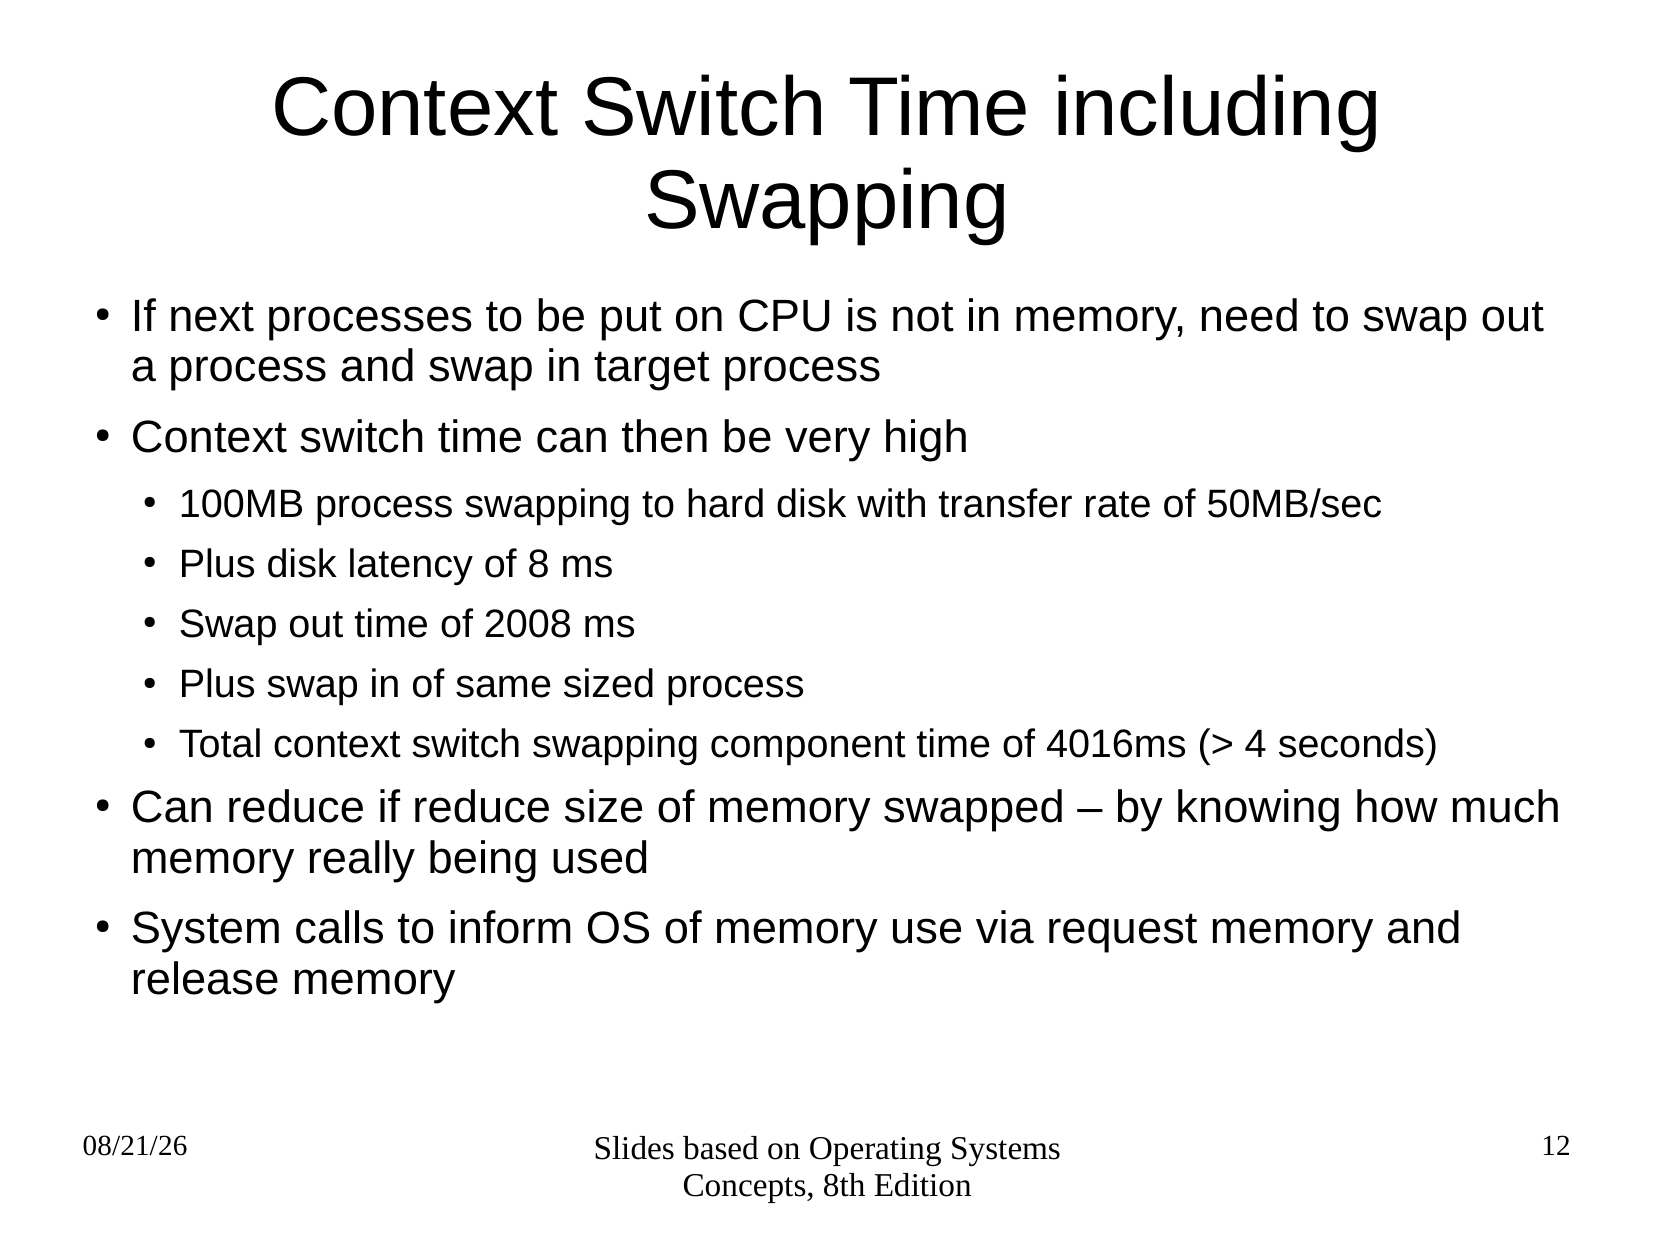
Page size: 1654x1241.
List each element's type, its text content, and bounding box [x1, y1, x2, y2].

title Context Switch Time including Swapping [82, 49, 1571, 257]
list If next processes to be put on CPU is not in memory, need to swap out a process and swap in target process Context switch time can then be very high 100MB process swapping to hard disk with transfer rate of 50MB/sec Plus disk latency of 8 ms Swap out time of 2008 ms Plus swap in of same sized process Total context switch swapping component time of 4016ms (> 4 seconds) Can reduce if reduce size of memory swapped – by knowing how much memory really being used System calls to inform OS of memory use via request memory and release memory [82, 290, 1571, 1010]
